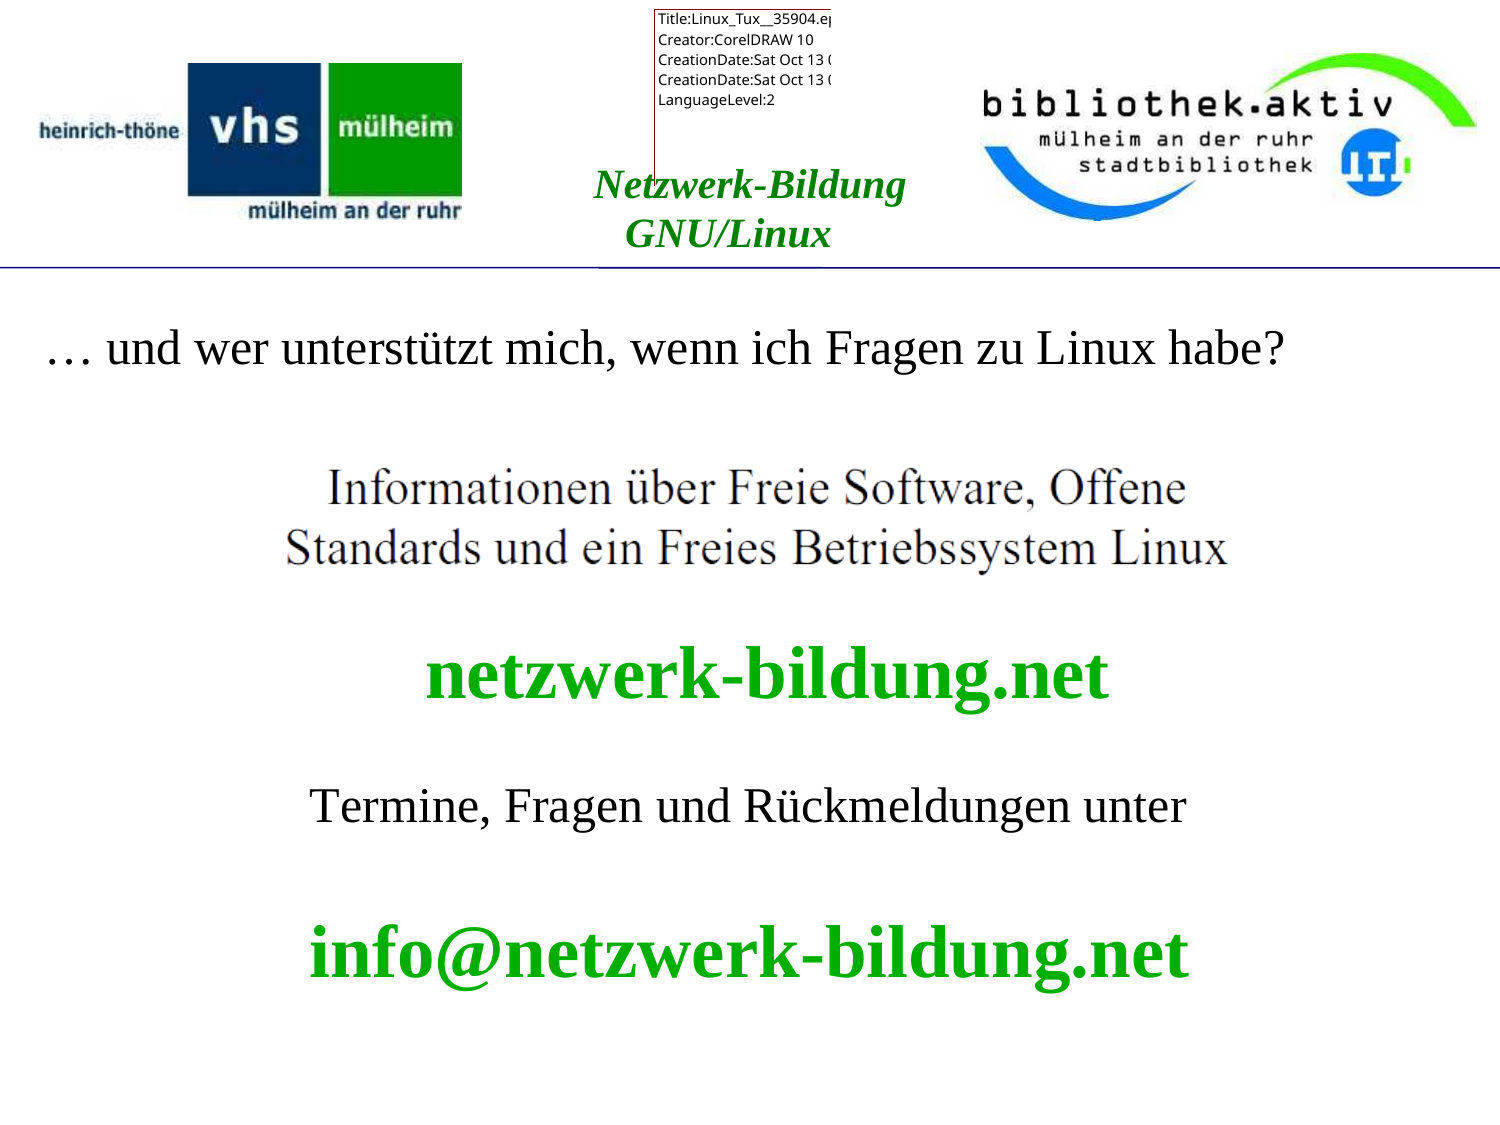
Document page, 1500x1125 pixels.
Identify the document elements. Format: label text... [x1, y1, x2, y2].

text_box Netzwerk-Bildung GNU/Linux [578, 151, 934, 266]
text_box info@netzwerk-bildung.net [295, 898, 1241, 1004]
text_box … und wer unterstützt mich, wenn ich Fragen zu Linux habe? [29, 309, 1388, 444]
picture [980, 53, 1477, 221]
picture [38, 63, 462, 220]
text_box Termine, Fragen und Rückmeldungen unter [295, 767, 1211, 843]
picture [653, 8, 831, 151]
picture [211, 446, 1304, 582]
text_box netzwerk-bildung.net [295, 620, 1241, 726]
